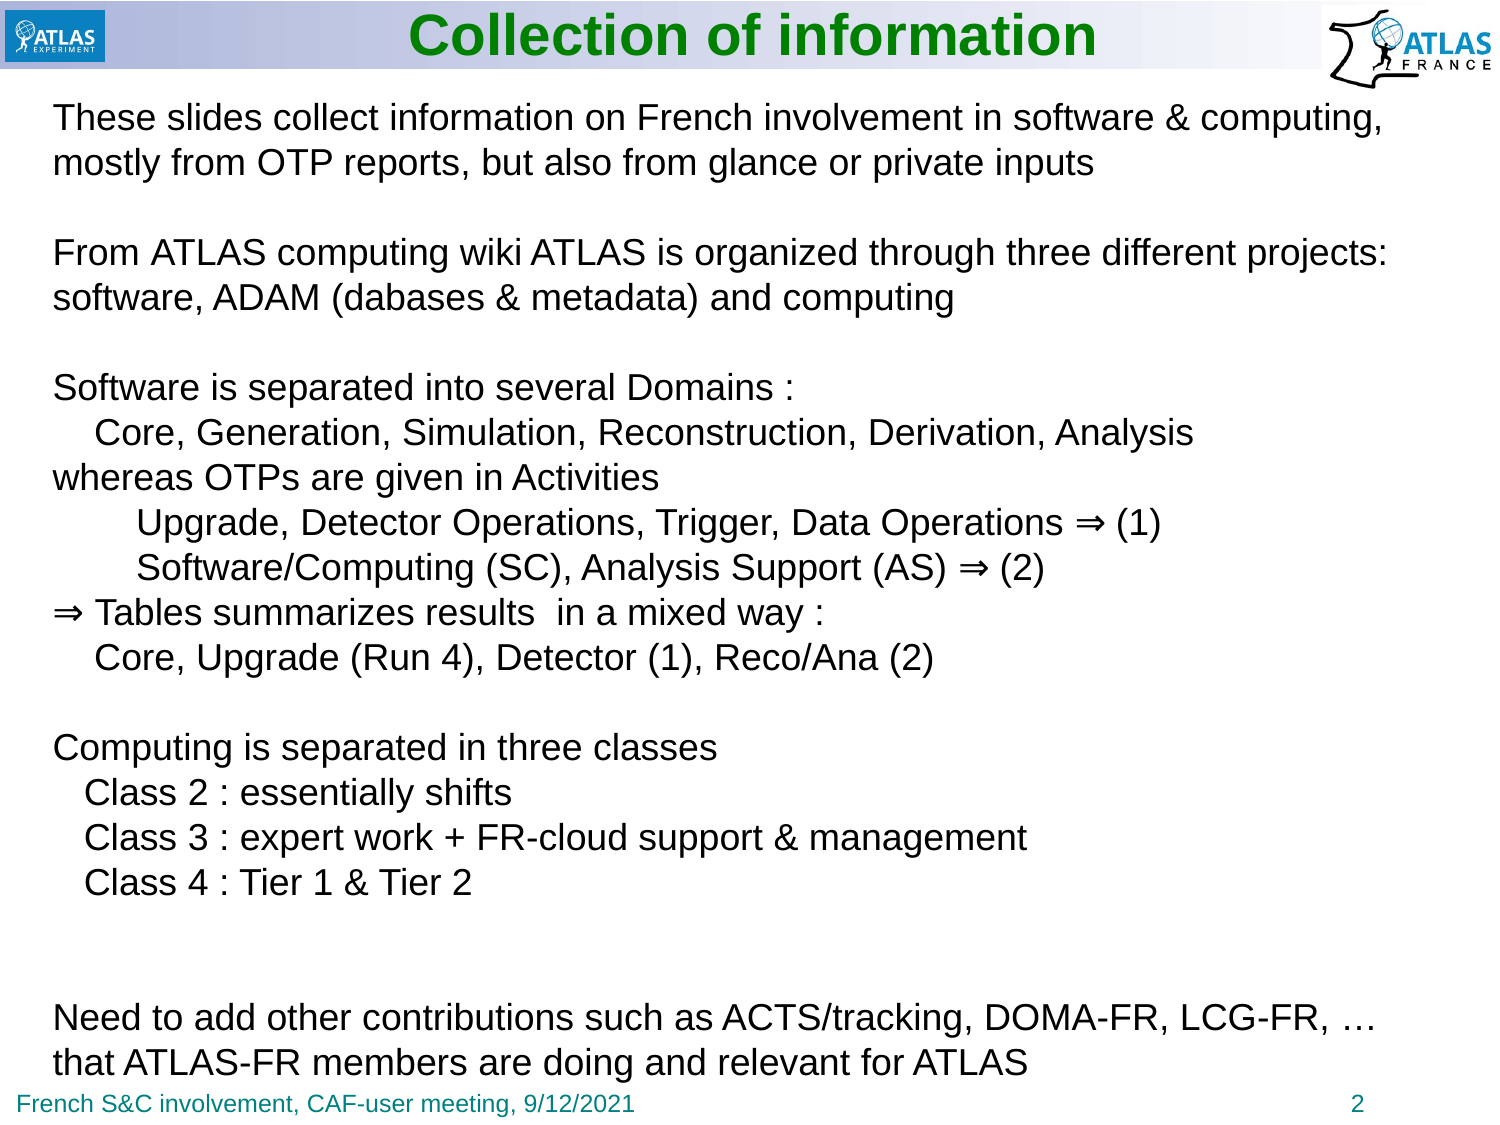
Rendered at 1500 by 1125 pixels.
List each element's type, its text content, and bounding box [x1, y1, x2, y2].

picture [5, 10, 17, 62]
text_box Collection of information [17, 0, 1500, 100]
text_box These slides collect information on French involvement in software & computing, mostly from OTP reports, but also from glance or private inputs From ATLAS computing wiki ATLAS is organized through three different projects: software, ADAM (dabases & metadata) and computing Software is separated into several Domains : Core, Generation, Simulation, Reconstruction, Derivation, Analysis whereas OTPs are given in Activities Upgrade, Detector Operations, Trigger, Data Operations ⇒ (1) Software/Computing (SC), Analysis Support (AS) ⇒ (2) ⇒ Tables summarizes results in a mixed way : Core, Upgrade (Run 4), Detector (1), Reco/Ana (2) Computing is separated in three classes Class 2 : essentially shifts Class 3 : expert work + FR-cloud support & management Class 4 : Tier 1 & Tier 2 Need to add other contributions such as ACTS/tracking, DOMA-FR, LCG-FR, … that ATLAS-FR members are doing and relevant for ATLAS [37, 85, 1470, 1040]
